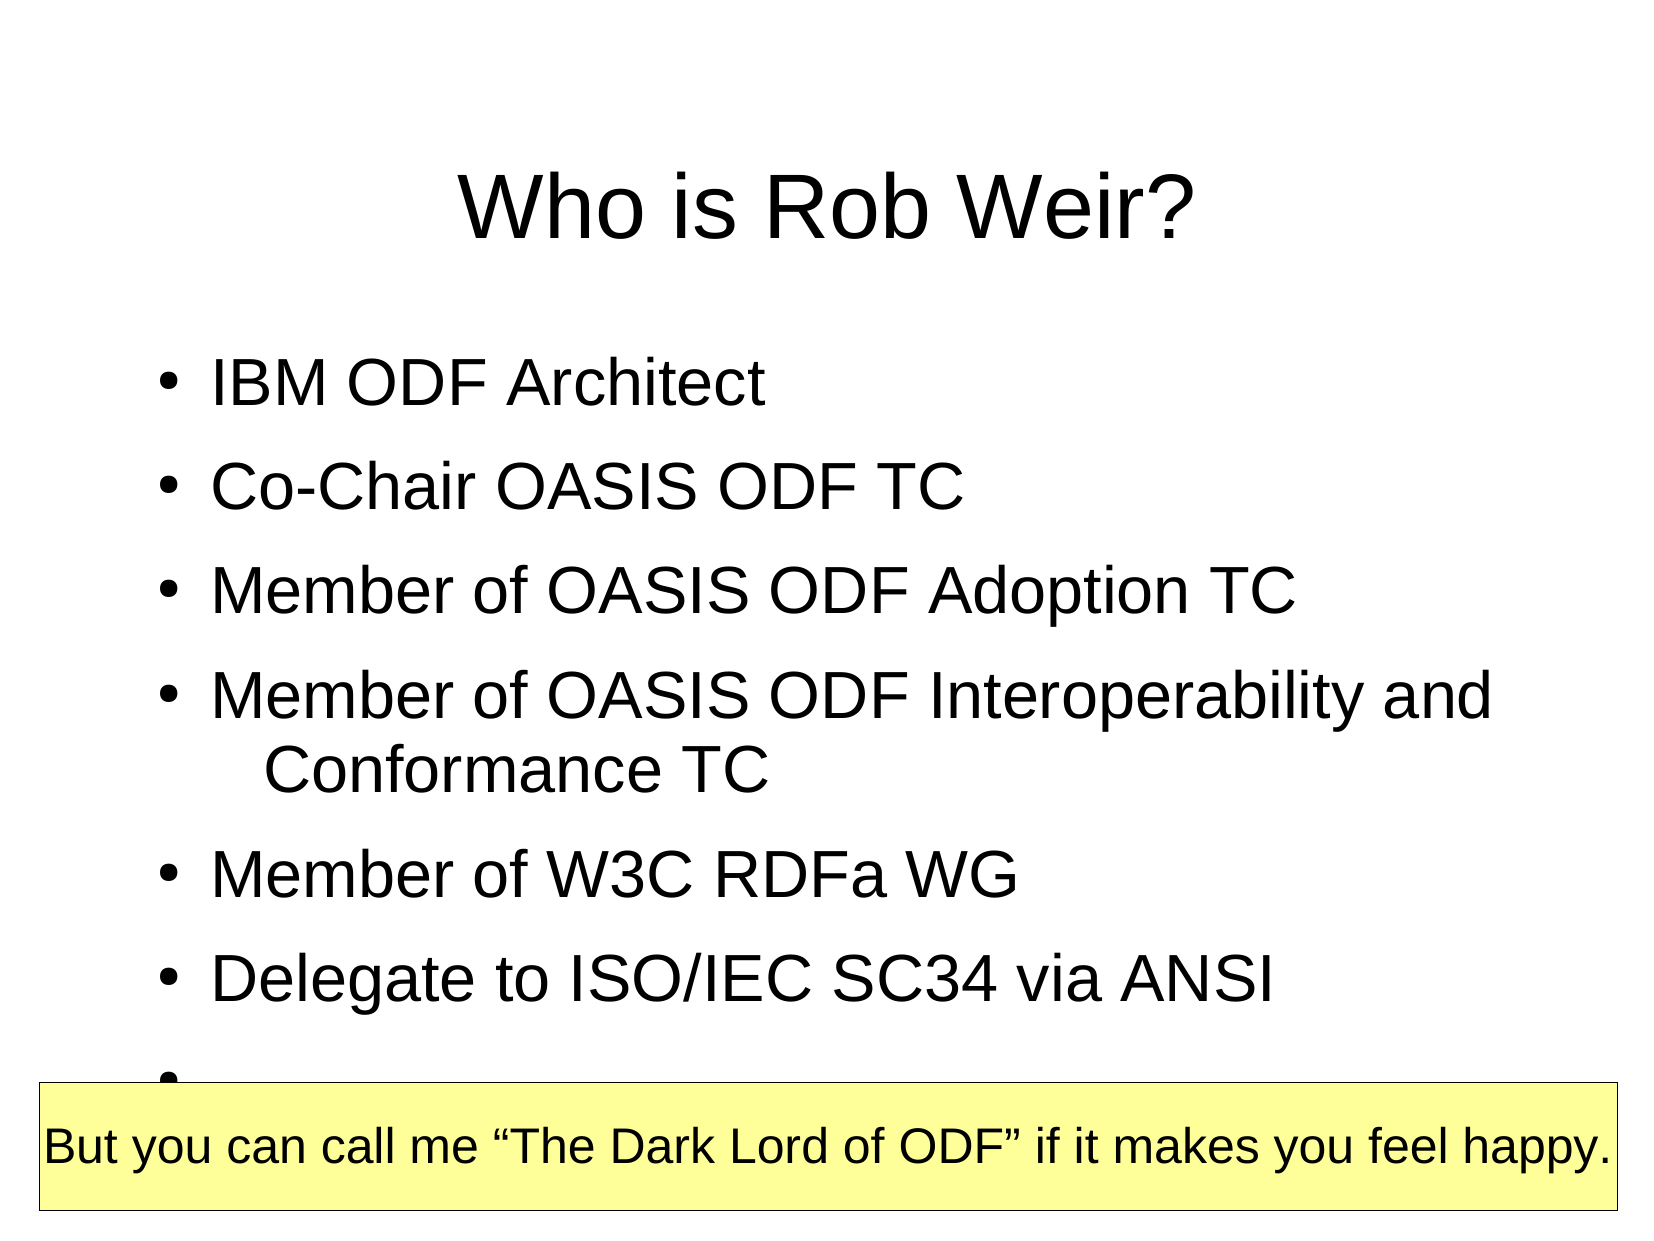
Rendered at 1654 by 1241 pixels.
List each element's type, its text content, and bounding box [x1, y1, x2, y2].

list IBM ODF Architect Co-Chair OASIS ODF TC Member of OASIS ODF Adoption TC Member of OASIS ODF Interoperability and Conformance TC Member of W3C RDFa WG Delegate to ISO/IEC SC34 via ANSI [121, 344, 1534, 1083]
title Who is Rob Weir? [121, 102, 1534, 311]
text_box But you can call me “The Dark Lord of ODF” if it makes you feel happy. [40, 1083, 1617, 1210]
